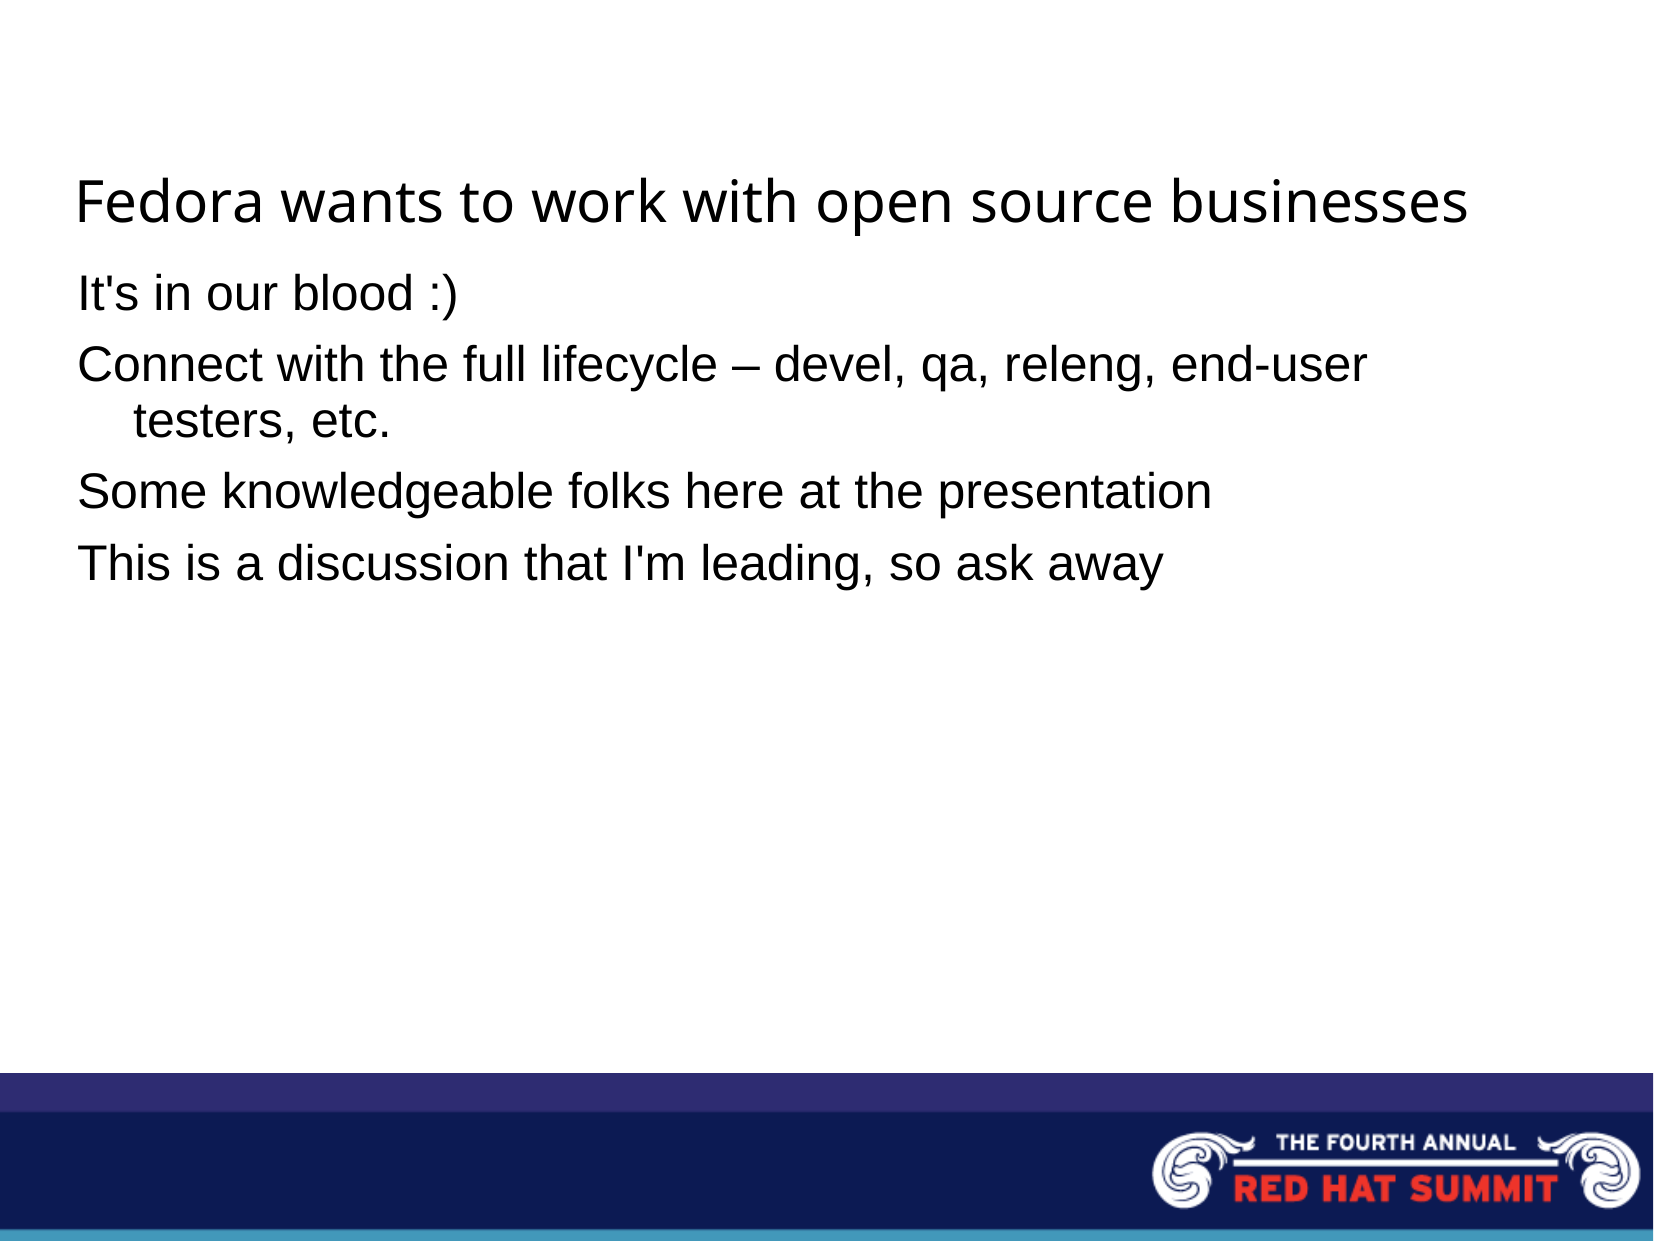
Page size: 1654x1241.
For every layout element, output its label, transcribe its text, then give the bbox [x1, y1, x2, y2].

picture [0, 1073, 1654, 1241]
list It's in our blood :) Connect with the full lifecycle – devel, qa, releng, end-user testers, etc. Some knowledgeable folks here at the presentation This is a discussion that I'm leading, so ask away [77, 264, 1500, 1174]
title Fedora wants to work with open source businesses [74, 131, 1506, 268]
